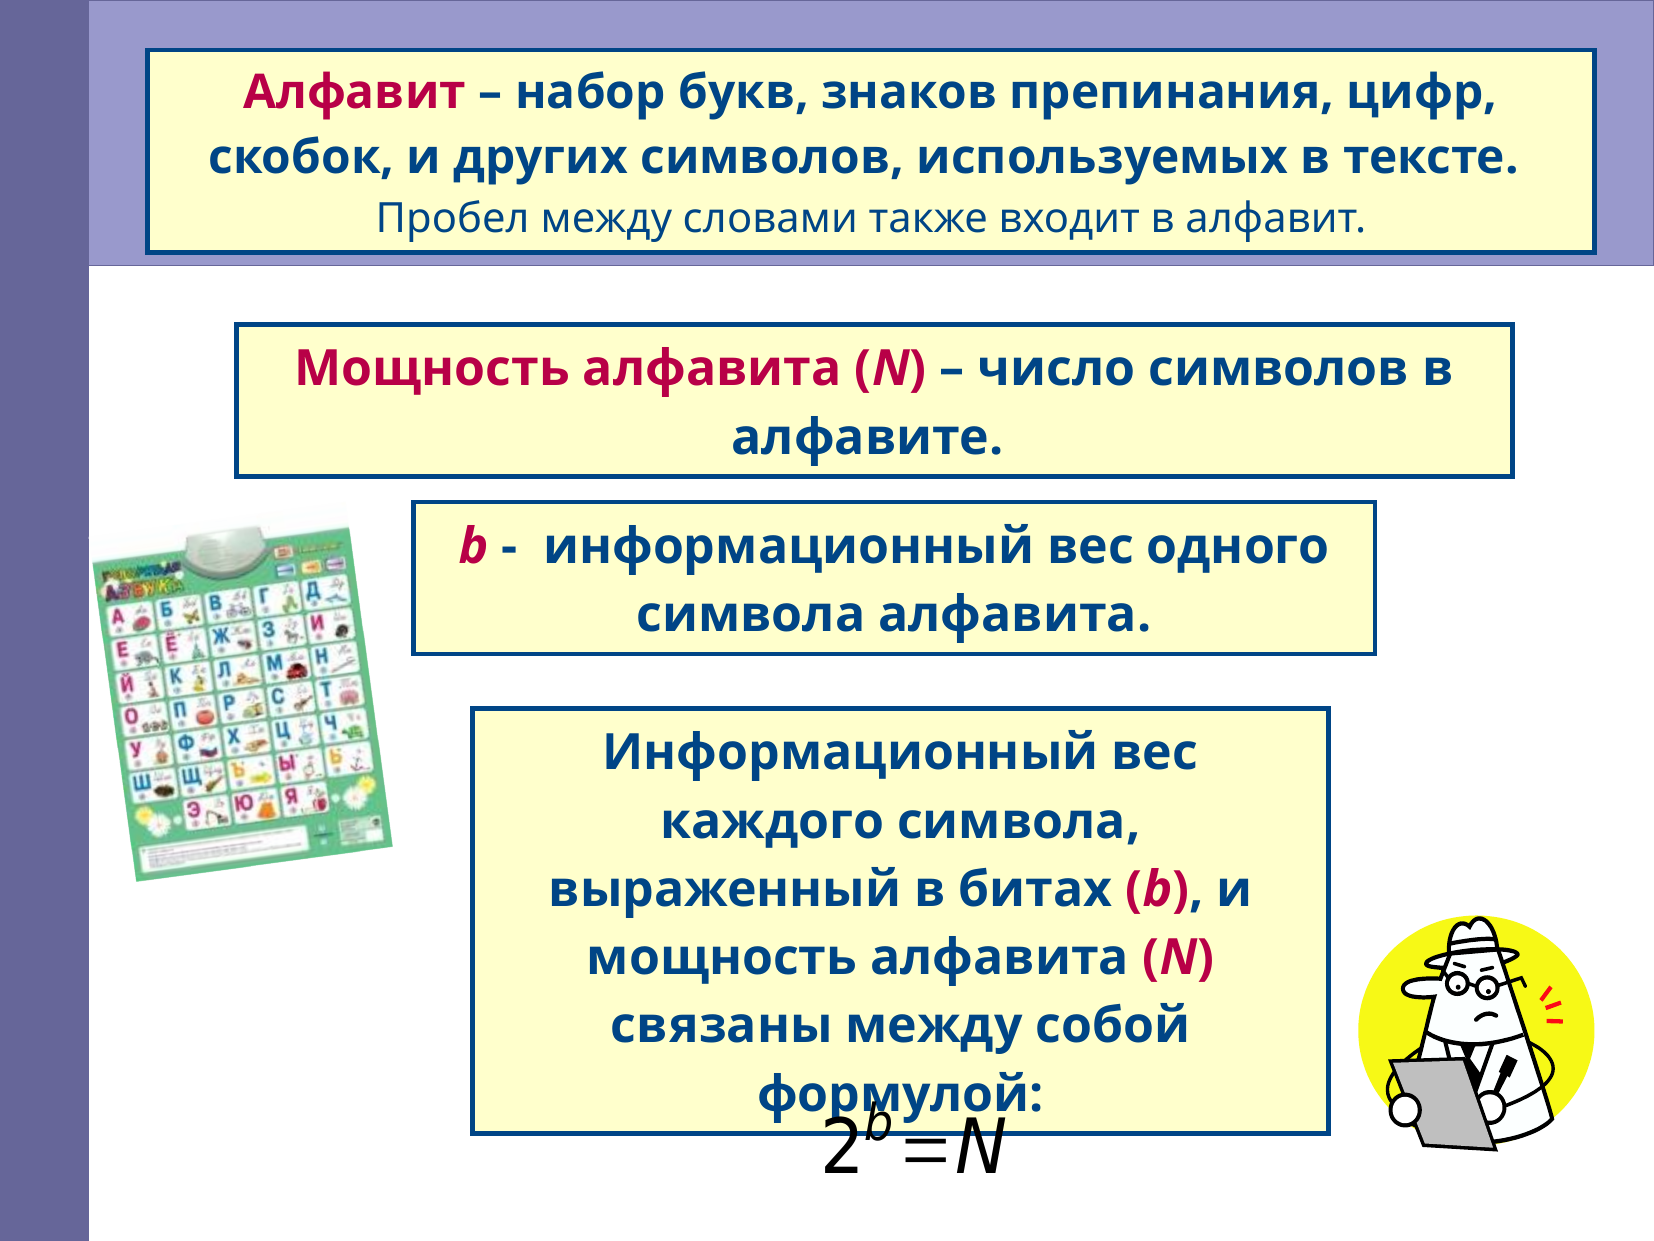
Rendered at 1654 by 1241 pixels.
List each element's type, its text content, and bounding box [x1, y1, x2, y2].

text_box b - информационный вес одного символа алфавита. [413, 501, 1376, 654]
chart [802, 1092, 1034, 1193]
picture [1358, 915, 1595, 1152]
text_box Мощность алфавита (N) – число символов в алфавите. [236, 324, 1513, 477]
text_box Алфавит – набор букв, знаков препинания, цифр, скобок, и других символов, используемых в тексте. Пробел между словами также входит в алфавит. [147, 49, 1595, 253]
picture [88, 501, 393, 882]
text_box Информационный вес каждого символа, выраженный в битах (b), и мощность алфавита (N) связаны между собой формулой: [472, 708, 1329, 1134]
